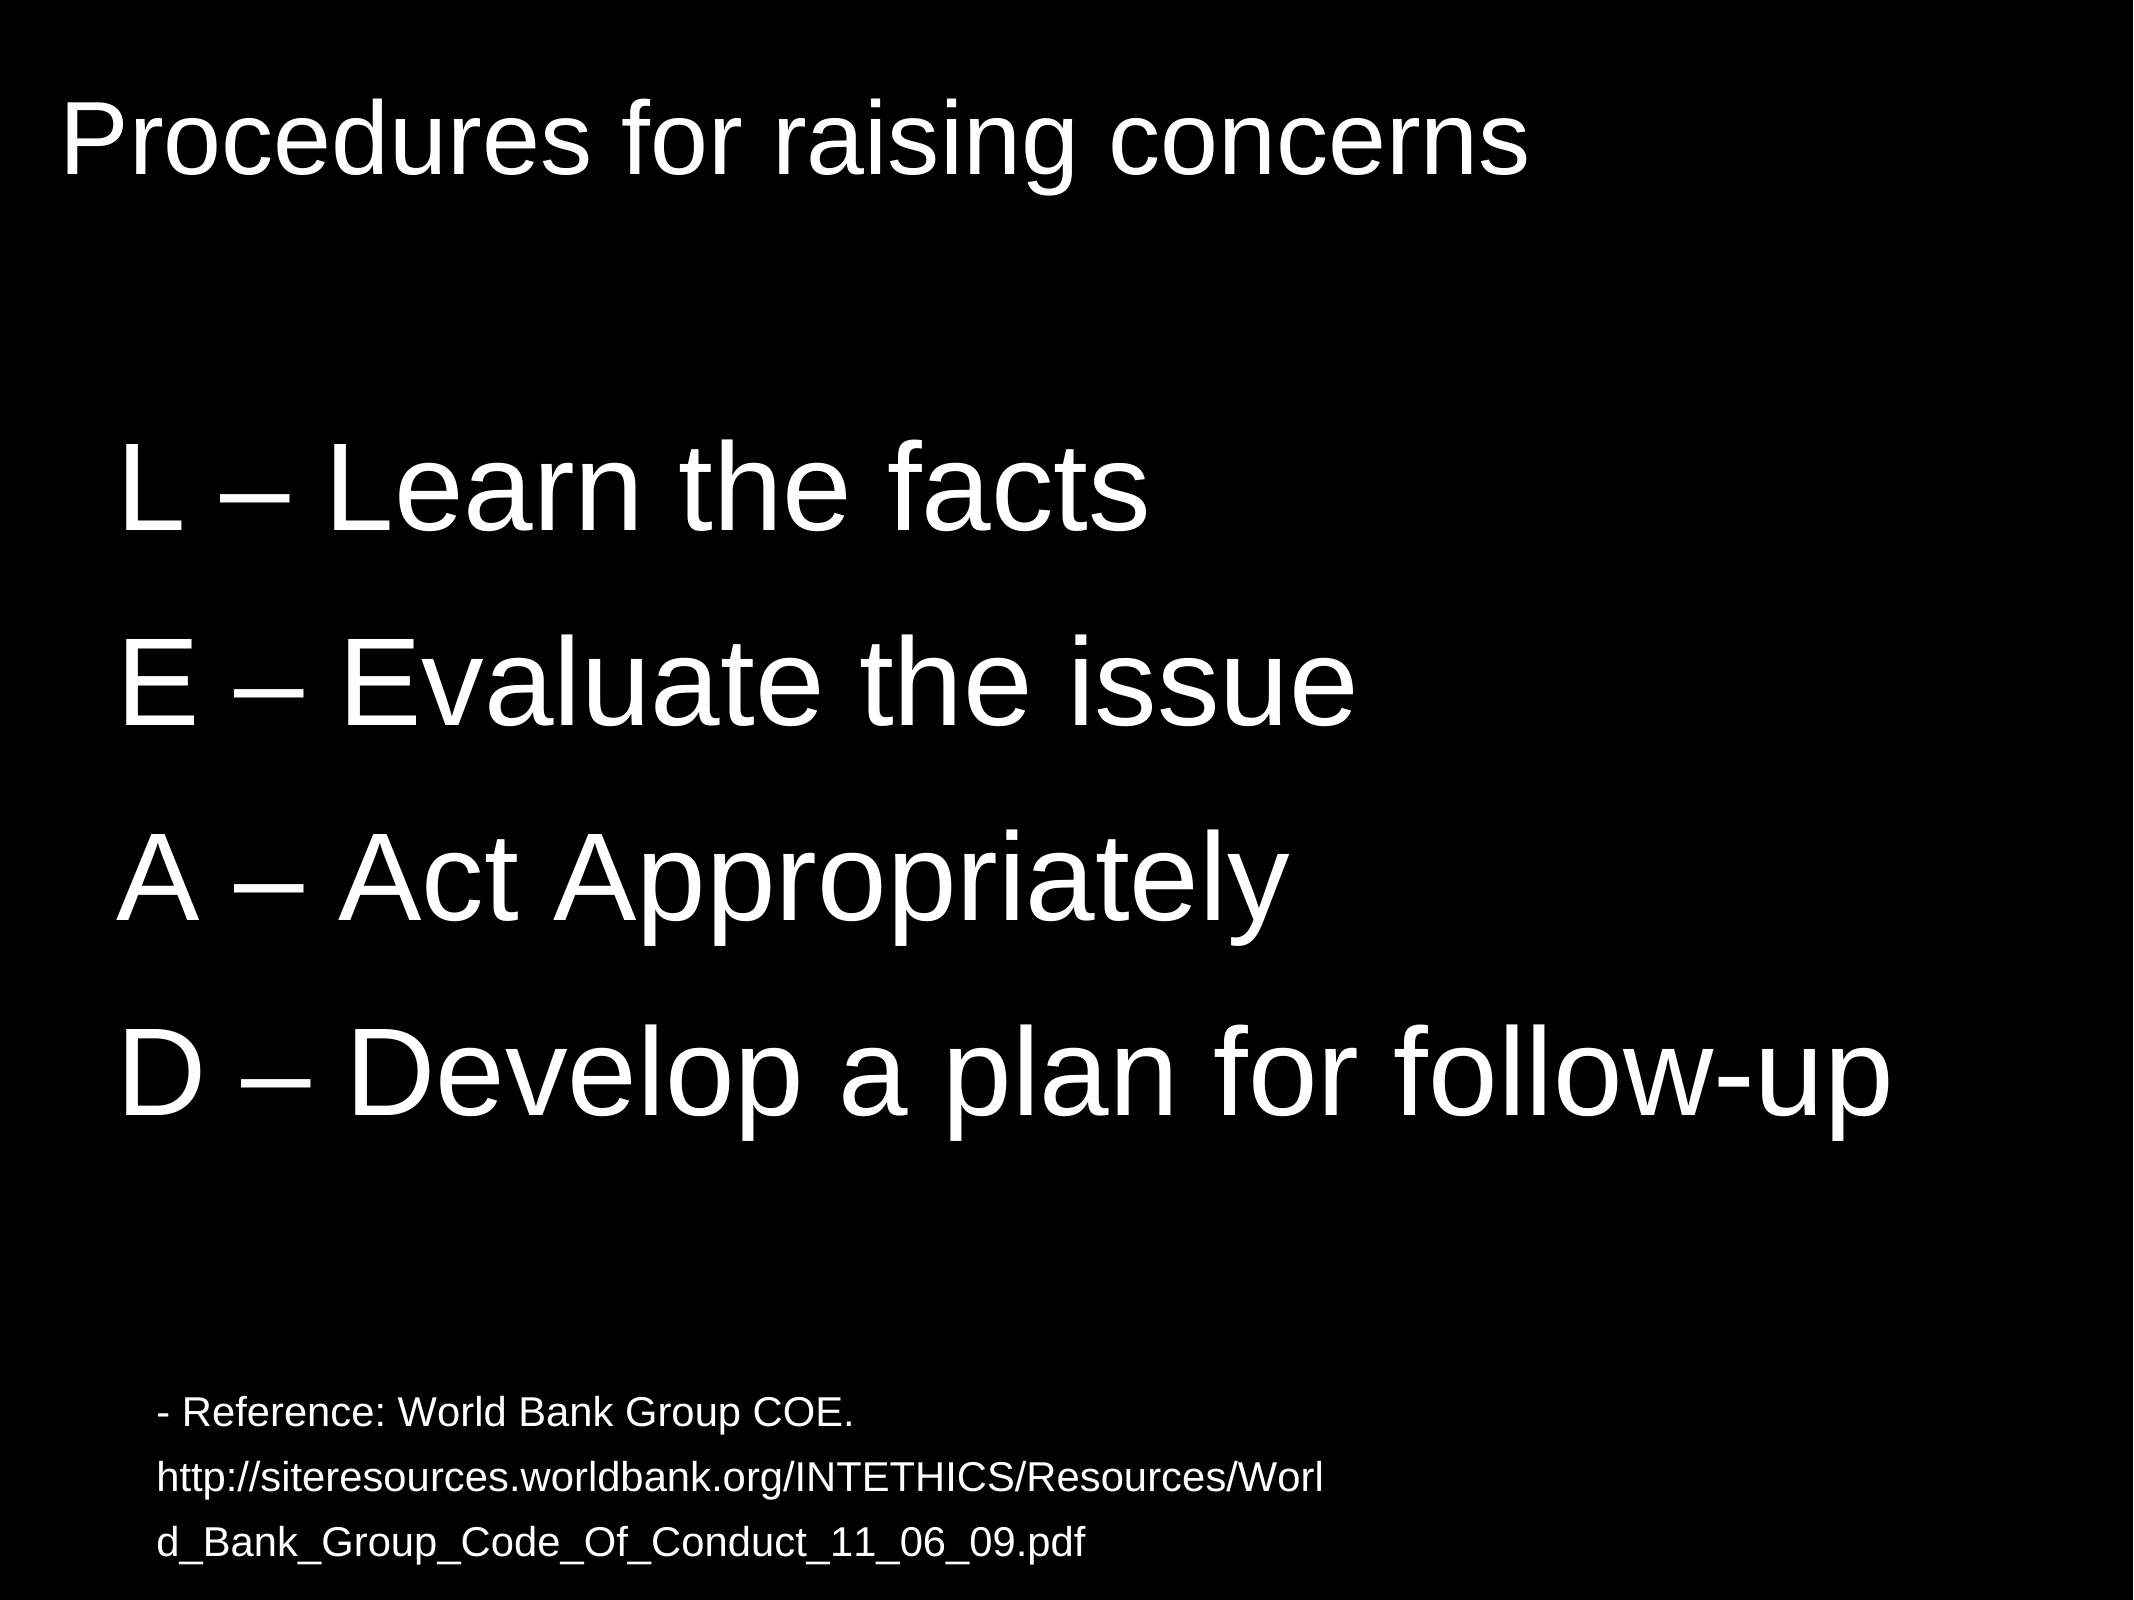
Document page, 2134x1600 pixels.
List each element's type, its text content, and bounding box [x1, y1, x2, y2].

text_box - Reference: World Bank Group COE. http://siteresources.worldbank.org/INTETHICS/Resources/World_Bank_Group_Code_Of_Conduct_11_06_09.pdf [141, 1362, 1342, 1573]
text_box L – Learn the facts E – Evaluate the issue A – Act Appropriately D – Develop a plan for follow-up [116, 62, 2017, 1438]
text_box Procedures for raising concerns [1035, 125, 1063, 168]
text_box Procedures for raising concerns [59, 70, 1534, 196]
